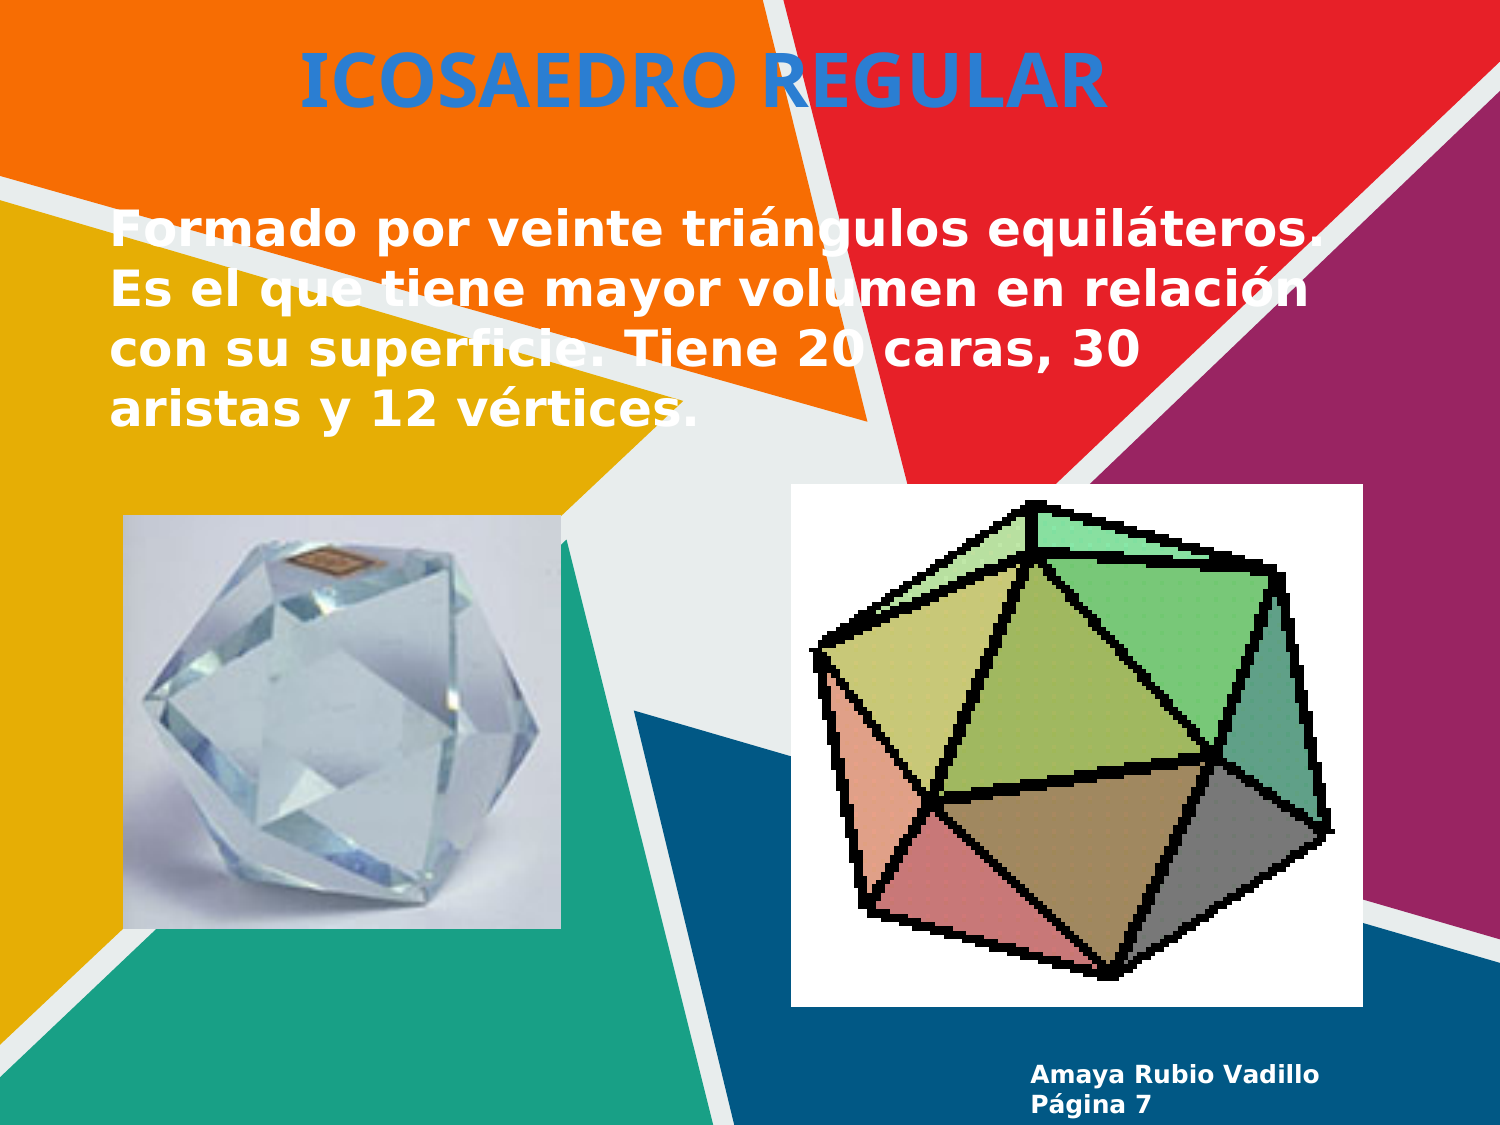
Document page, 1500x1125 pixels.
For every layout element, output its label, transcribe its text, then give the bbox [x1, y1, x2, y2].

title ICOSAEDRO REGULAR [141, 35, 1269, 130]
text_box Formado por veinte triángulos equiláteros. Es el que tiene mayor volumen en relación con su superficie. Tiene 20 caras, 30 aristas y 12 vértices. [94, 188, 1365, 444]
picture [123, 515, 561, 929]
text_box Amaya Rubio Vadillo Página 7 [1015, 1051, 1477, 1125]
picture [791, 484, 1363, 1006]
